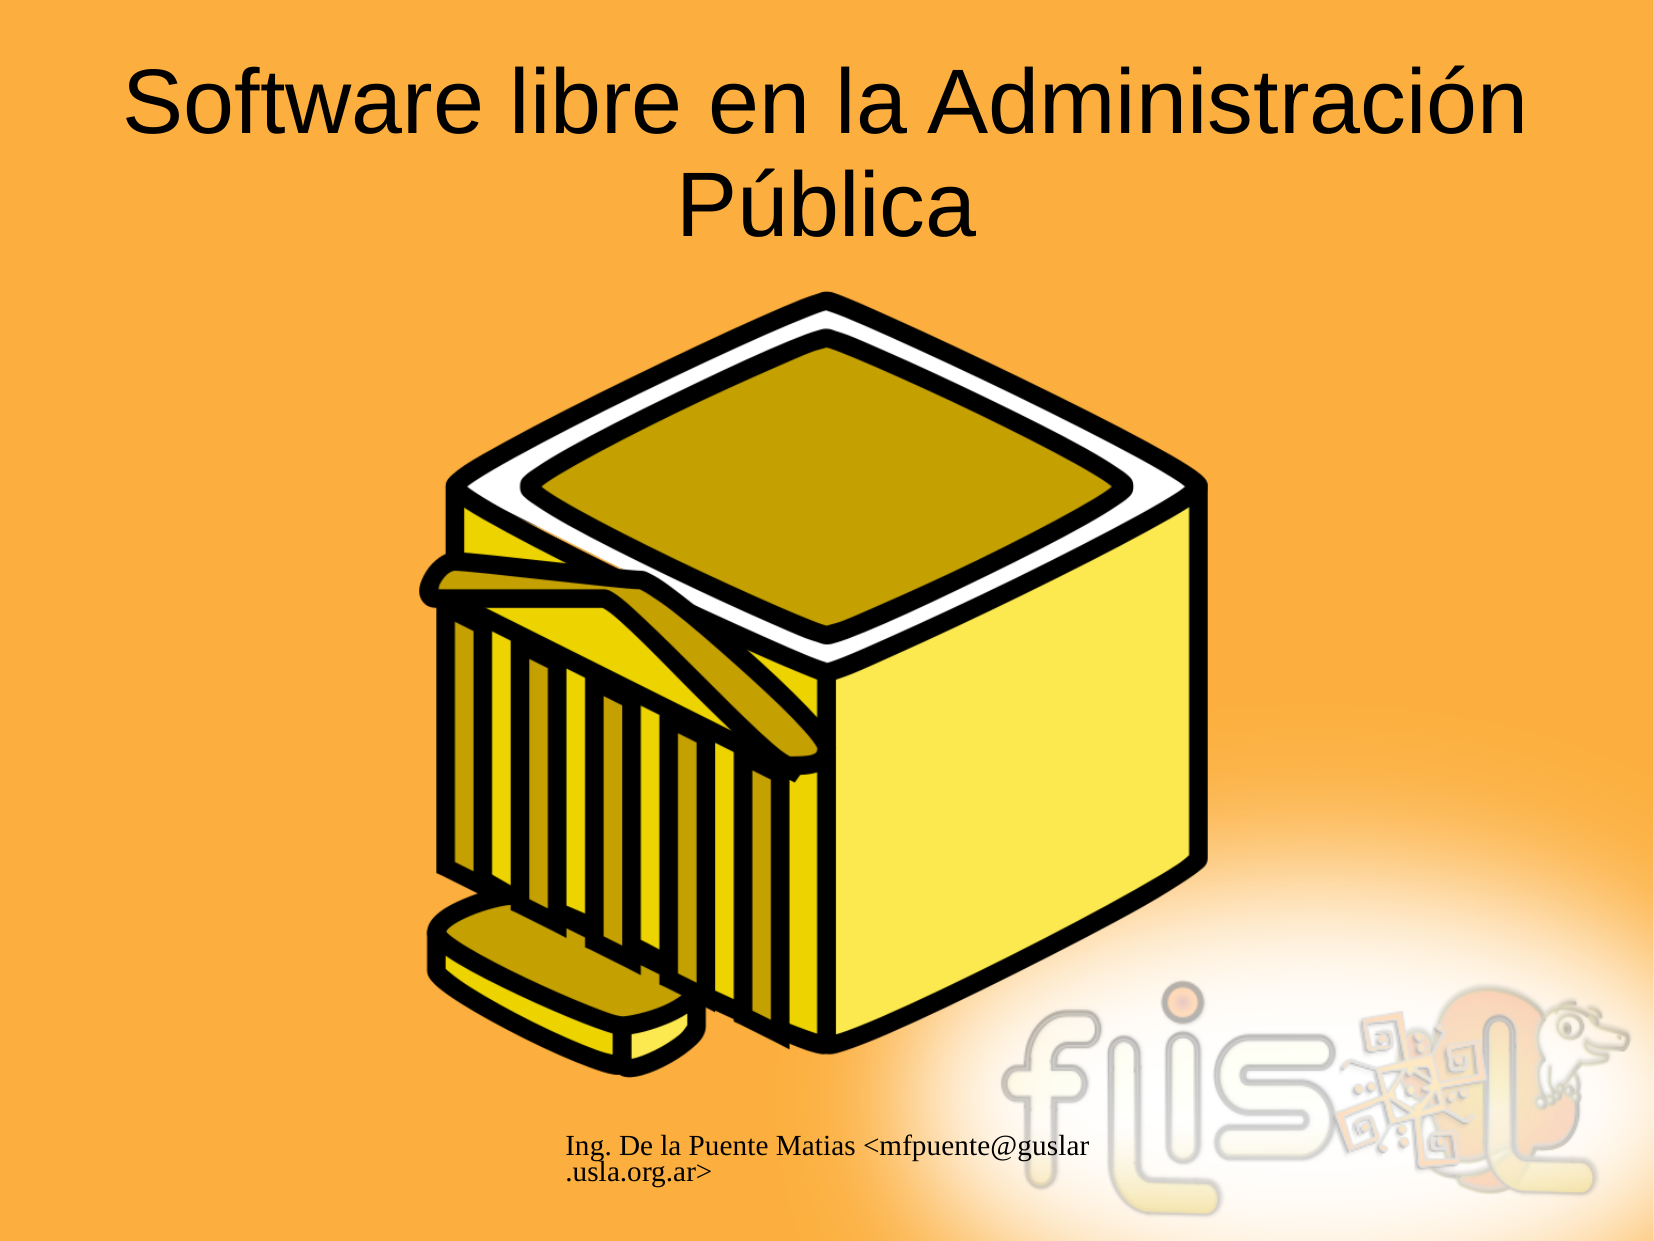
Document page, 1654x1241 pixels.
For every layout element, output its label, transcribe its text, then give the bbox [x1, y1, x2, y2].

picture [0, 0, 1654, 1241]
title Software libre en la Administración Pública [82, 50, 1571, 256]
